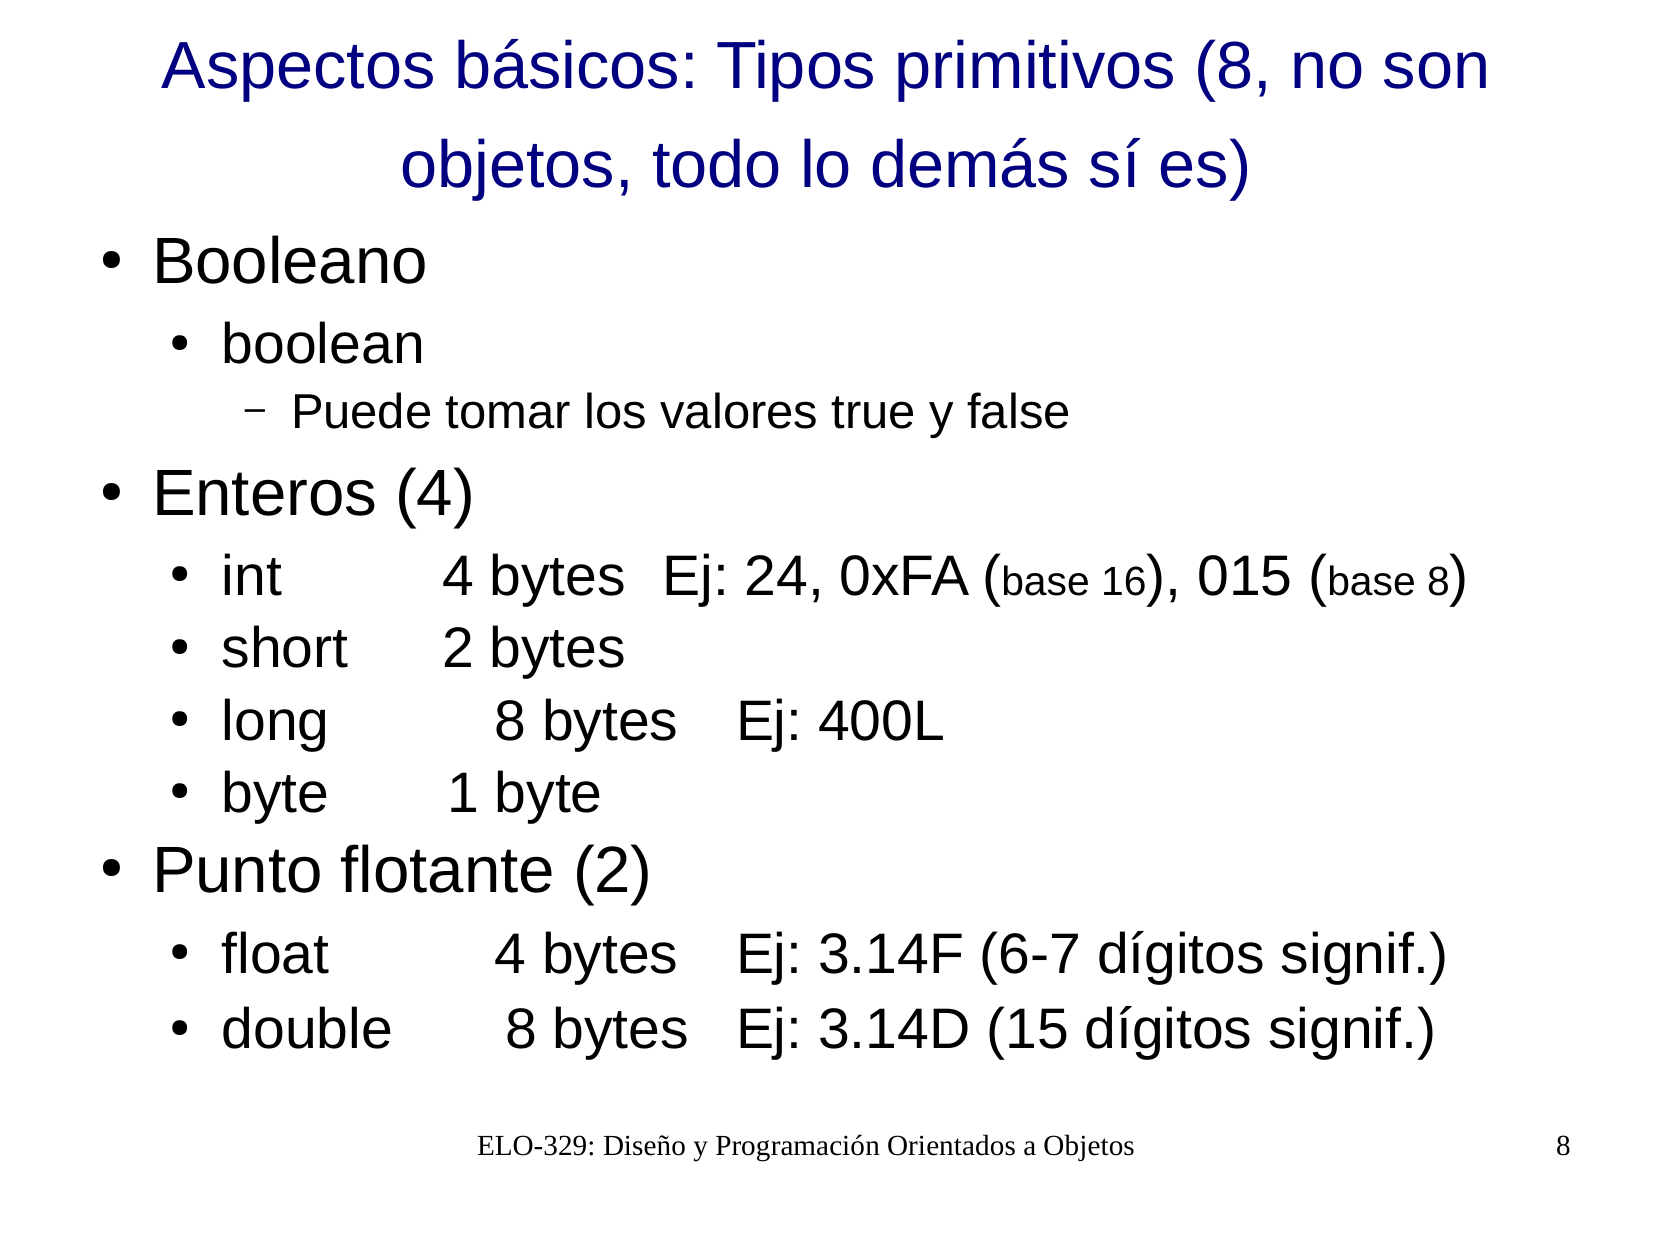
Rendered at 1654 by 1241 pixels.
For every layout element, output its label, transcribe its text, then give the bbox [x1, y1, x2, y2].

list Booleano boolean Puede tomar los valores true y false Enteros (4) int 4 bytes Ej: 24, 0xFA (base 16), 015 (base 8) short 2 bytes long 8 bytes Ej: 400L byte 1 byte Punto flotante (2) float 4 bytes Ej: 3.14F (6-7 dígitos signif.)‏ double 8 bytes Ej: 3.14D (15 dígitos signif.)‏ [82, 225, 1571, 1126]
title Aspectos básicos: Tipos primitivos (8, no son objetos, todo lo demás sí es)‏ [82, 35, 1571, 202]
